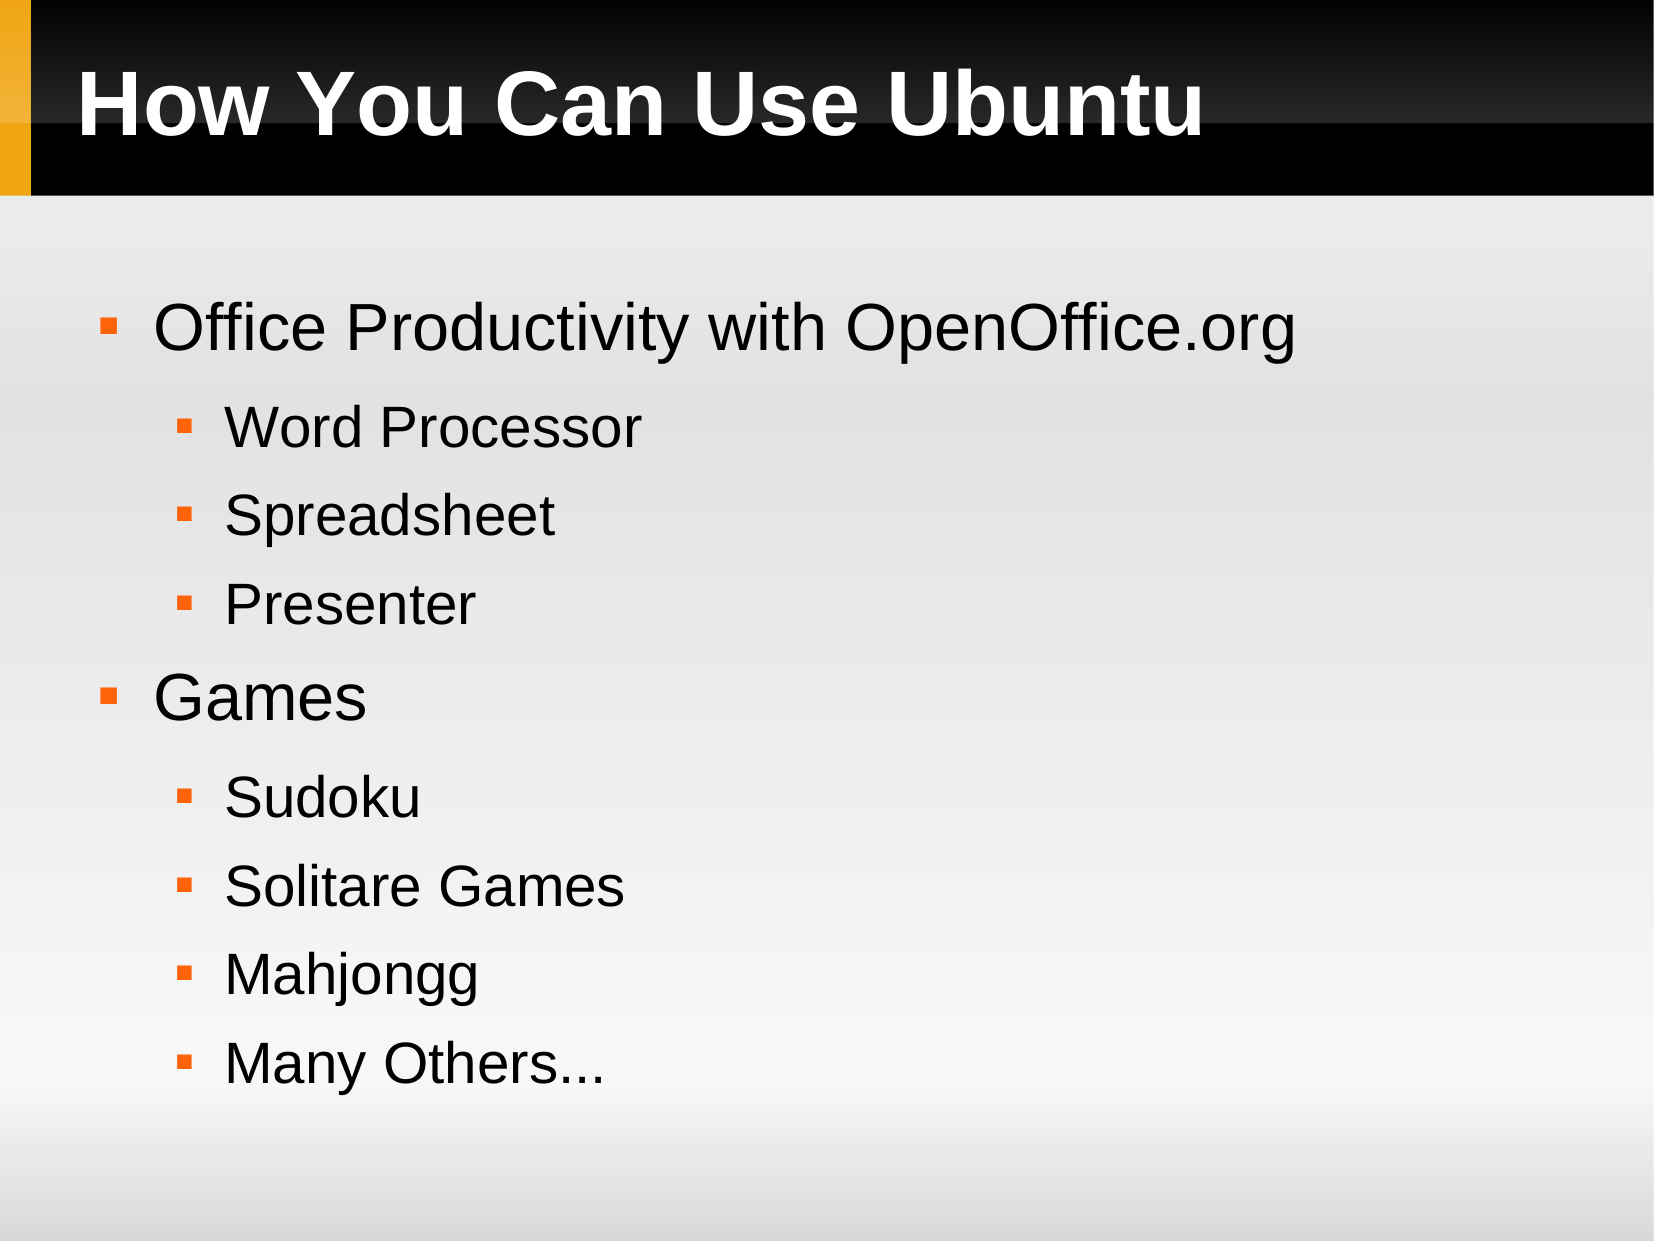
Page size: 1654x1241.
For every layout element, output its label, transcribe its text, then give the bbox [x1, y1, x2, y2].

list Office Productivity with OpenOffice.org Word Processor Spreadsheet Presenter Games Sudoku Solitare Games Mahjongg Many Others... [82, 290, 1571, 1096]
picture [0, 0, 1654, 1241]
title How You Can Use Ubuntu [76, 7, 1565, 200]
